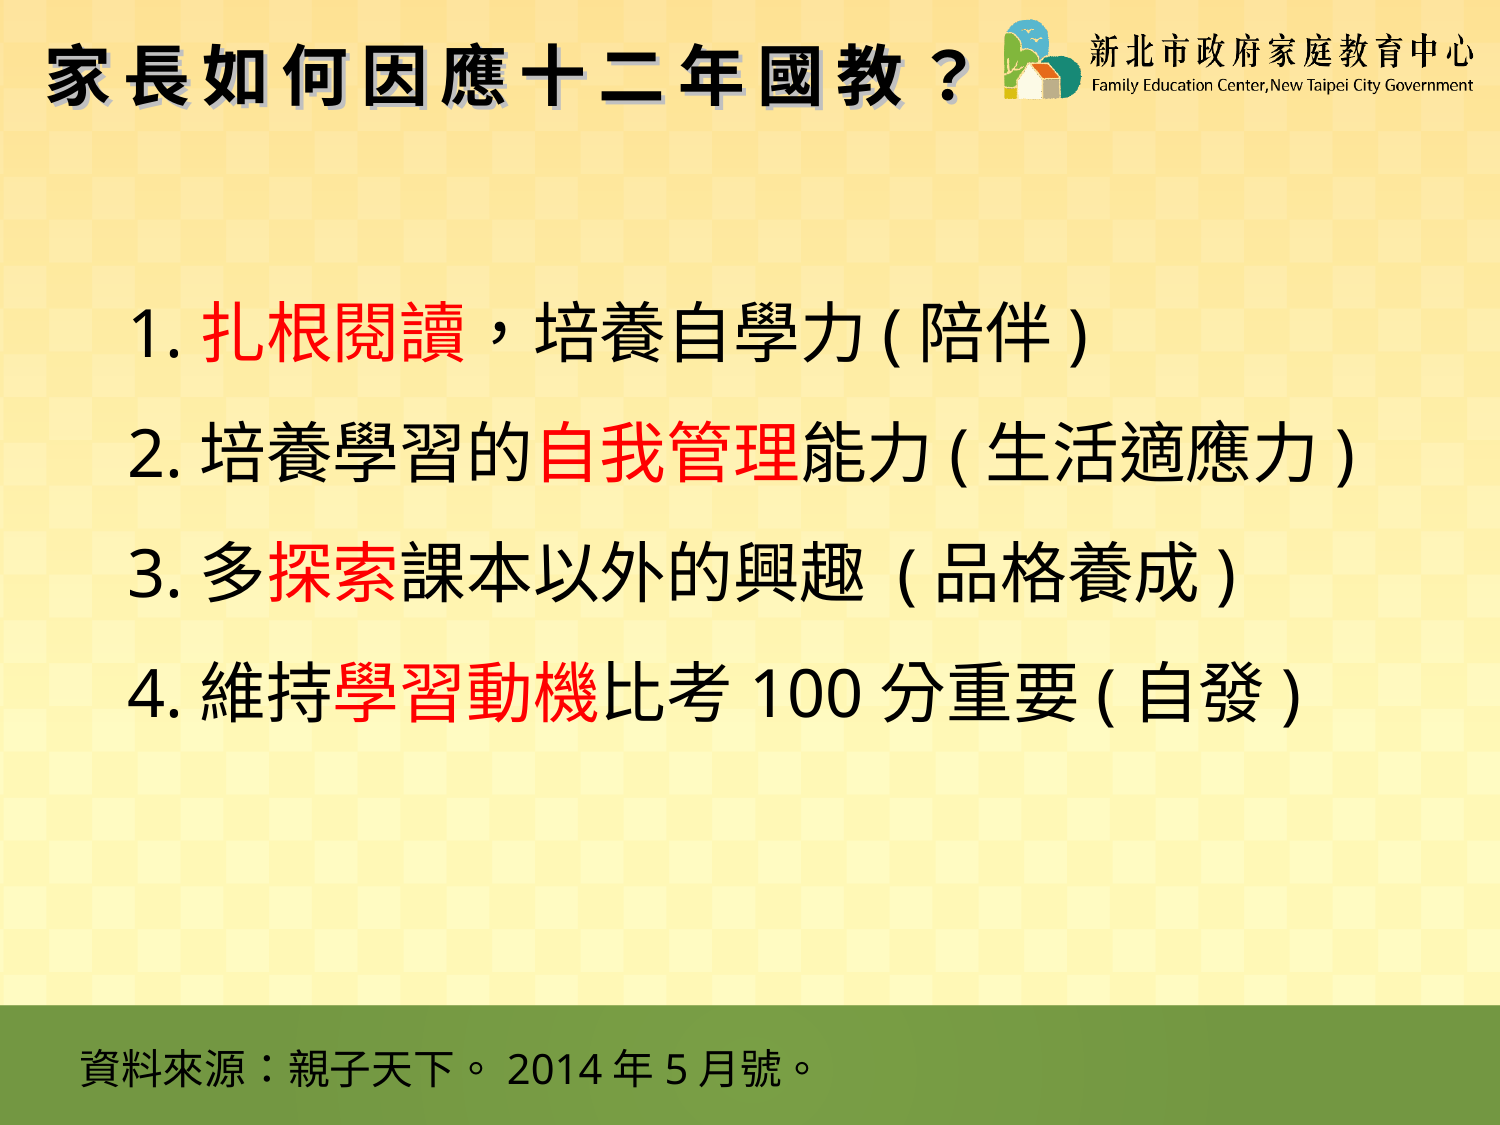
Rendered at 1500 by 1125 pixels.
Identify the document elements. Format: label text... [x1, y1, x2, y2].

text_box 資料來源：親子天下。2014年5月號。 [64, 1035, 1500, 1100]
text_box 1.扎根閱讀，培養自學力(陪伴) 2.培養學習的自我管理能力(生活適應力) 3.多探索課本以外的興趣 (品格養成) 4.維持學習動機比考100分重要(自發) [112, 243, 1388, 738]
text_box 家長如何因應十二年國教？ [29, 26, 963, 123]
